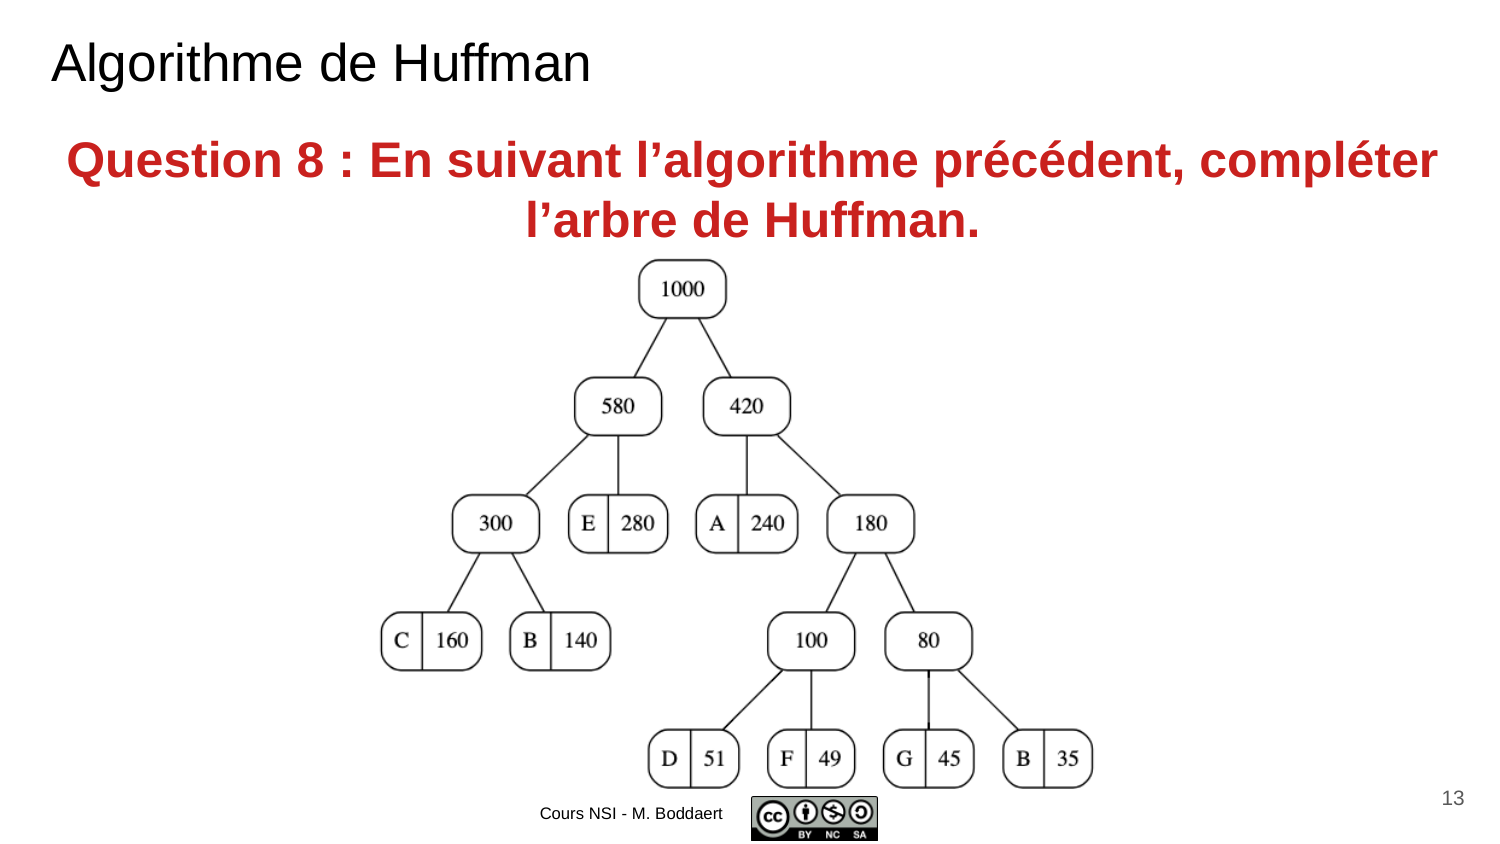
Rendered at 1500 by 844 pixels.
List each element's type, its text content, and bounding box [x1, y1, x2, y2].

text_box Question 8 : En suivant l’algorithme précédent, compléter l’arbre de Huffman. [29, 120, 1477, 237]
slide_number <numéro> [1389, 764, 1480, 830]
picture [751, 796, 878, 841]
title Algorithme de Huffman [51, 13, 1449, 108]
picture [375, 253, 1099, 795]
